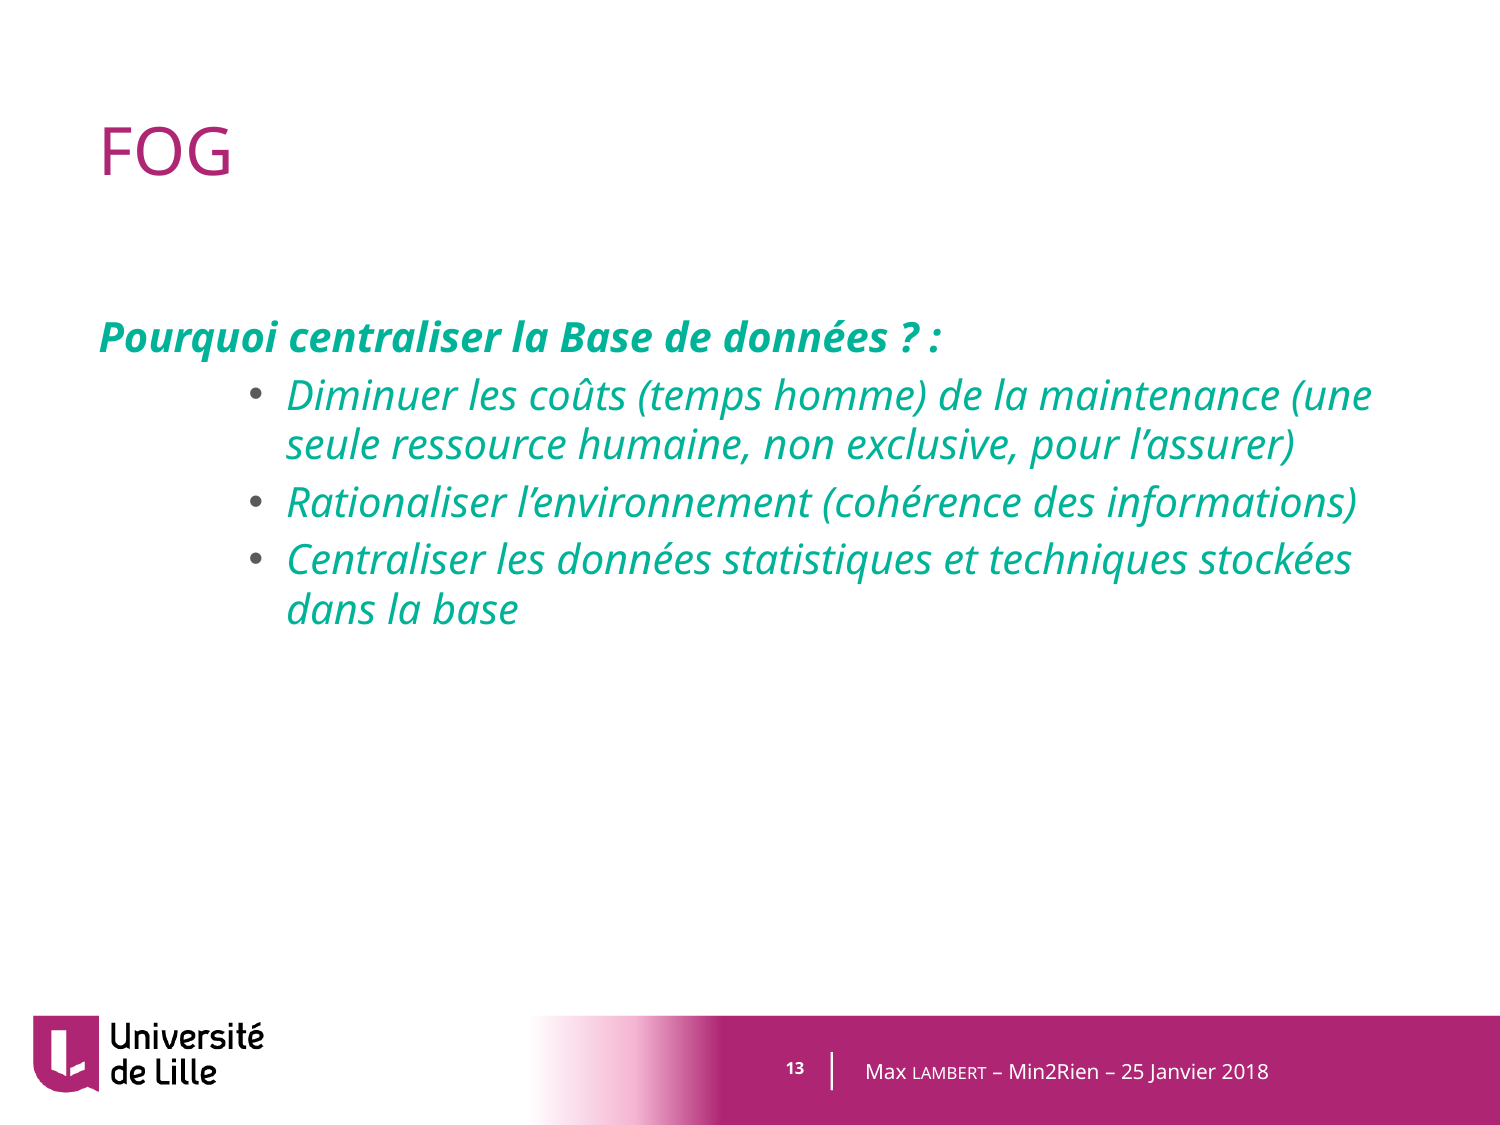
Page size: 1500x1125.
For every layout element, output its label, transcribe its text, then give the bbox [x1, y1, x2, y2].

picture [0, 0, 1500, 1125]
list FOG Pourquoi centraliser la Base de données ? : Diminuer les coûts (temps homme) de la maintenance (une seule ressource humaine, non exclusive, pour l’assurer) Rationaliser l’environnement (cohérence des informations) Centraliser les données statistiques et techniques stockées dans la base [98, 108, 1401, 911]
